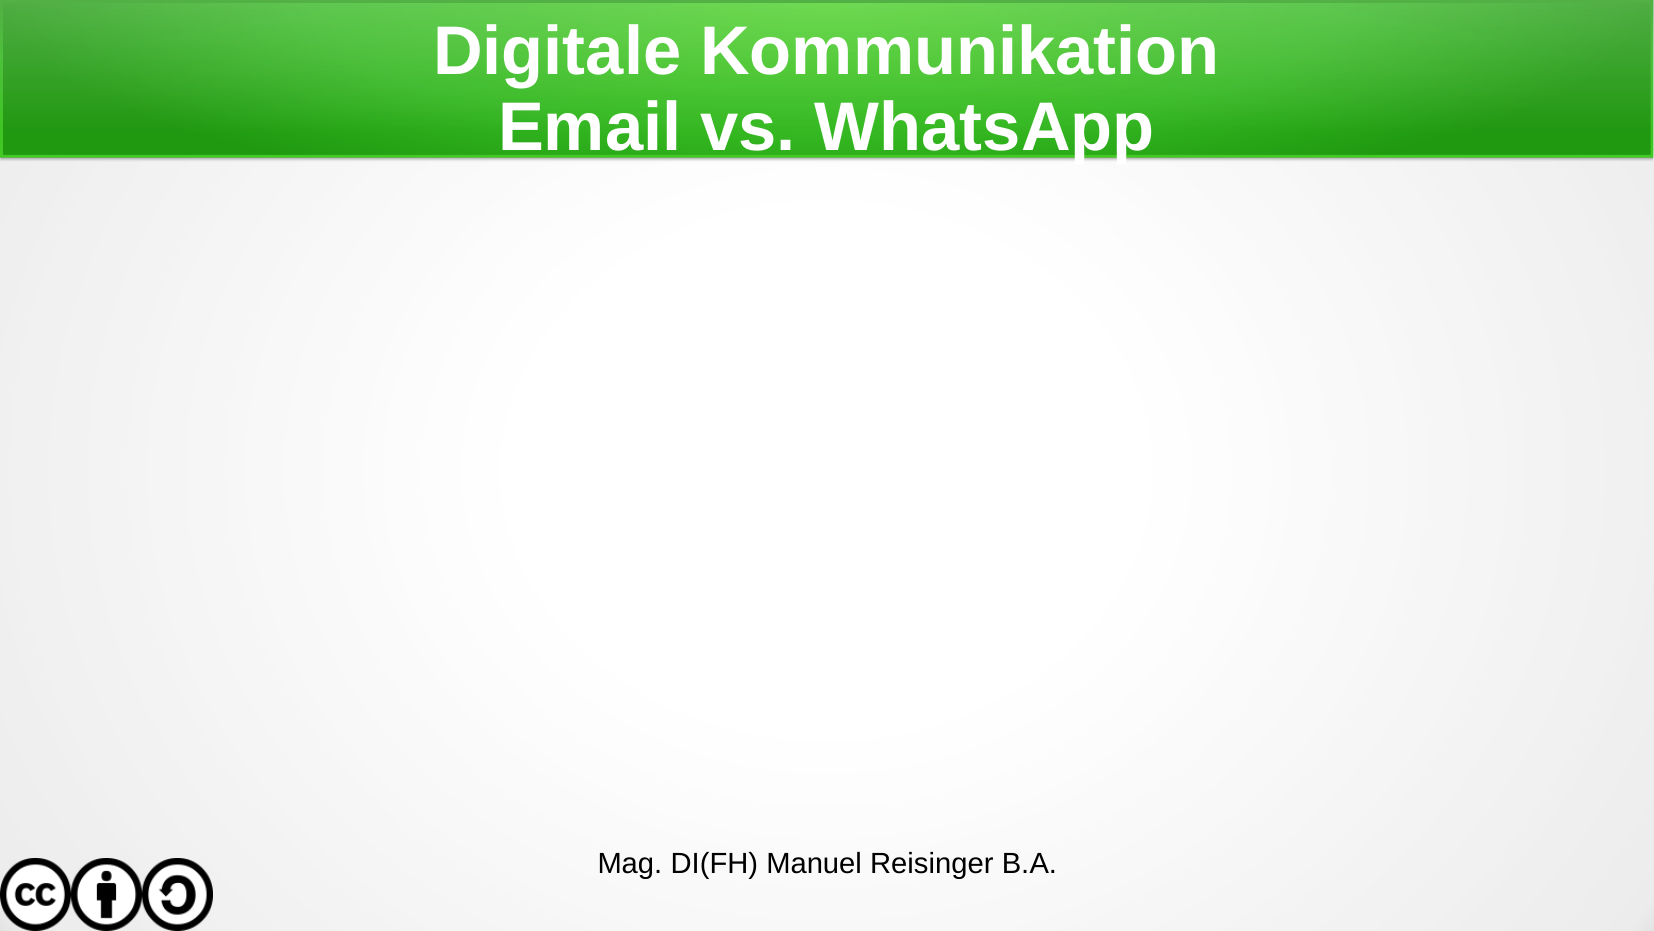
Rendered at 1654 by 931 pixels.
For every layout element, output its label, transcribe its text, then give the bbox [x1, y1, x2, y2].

title Digitale Kommunikation Email vs. WhatsApp [82, 11, 1571, 166]
picture [0, 858, 213, 931]
